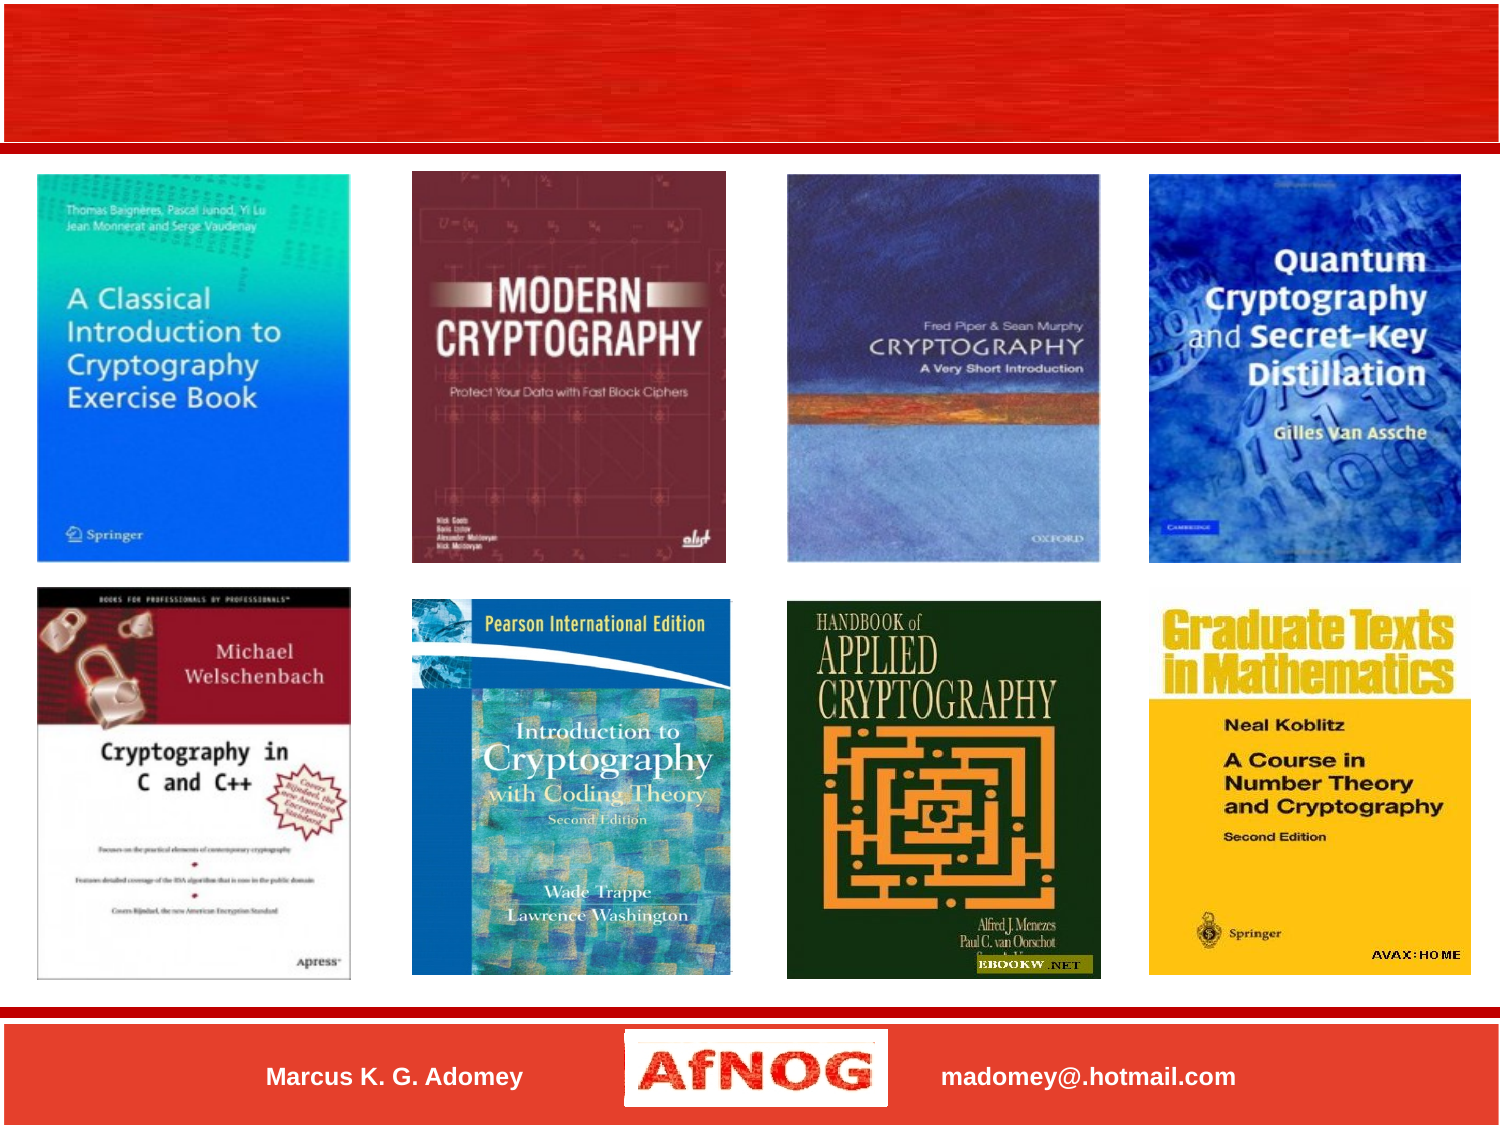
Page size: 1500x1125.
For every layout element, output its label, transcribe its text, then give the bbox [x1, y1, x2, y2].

picture [787, 174, 1101, 563]
text_box [4, 160, 1498, 1003]
picture [37, 174, 351, 563]
picture [787, 600, 1101, 979]
picture [638, 1042, 875, 1094]
picture [412, 600, 733, 976]
picture [1149, 174, 1461, 563]
text_box [625, 1029, 888, 1107]
picture [412, 171, 726, 563]
picture [37, 587, 351, 980]
text_box [4, 4, 1498, 142]
picture [1149, 587, 1471, 976]
text_box Marcus K. G. Adomey madomey@.hotmail.com [4, 1025, 1498, 1125]
